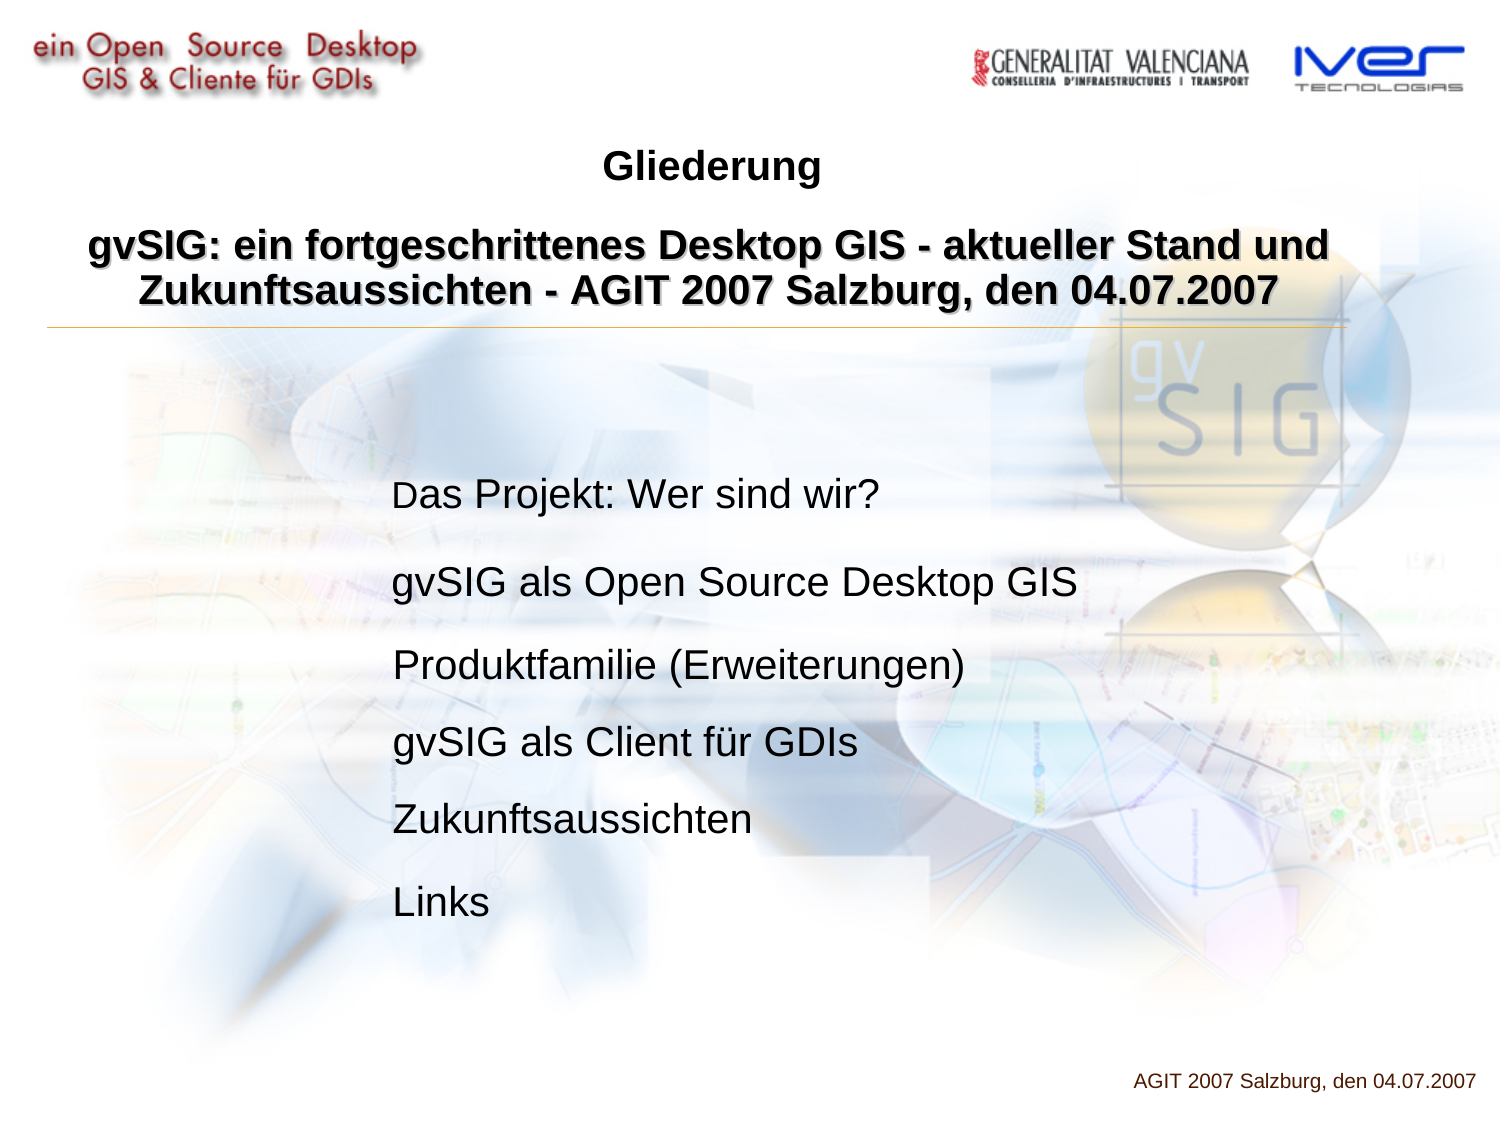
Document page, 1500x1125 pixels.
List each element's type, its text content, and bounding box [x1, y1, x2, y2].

text_box Zukunftsaussichten [381, 772, 1219, 820]
text_box AGIT 2007 Salzburg, den 04.07.2007 [1133, 1070, 1478, 1094]
text_box Gliederung [0, 137, 1426, 205]
text_box gvSIG als Client für GDIs [381, 695, 1219, 743]
text_box gvSIG als Open Source Desktop GIS [379, 535, 1199, 583]
text_box Produktfamilie (Erweiterungen) [381, 618, 1219, 666]
picture [0, 5, 1500, 1125]
text_box Links [381, 855, 1307, 903]
text_box gvSIG: ein fortgeschrittenes Desktop GIS - aktueller Stand und Zukunftsaussichten - AGIT 2007 Salzburg, den 04.07.2007 [0, 216, 1422, 325]
text_box Das Projekt: Wer sind wir? [380, 447, 1306, 495]
